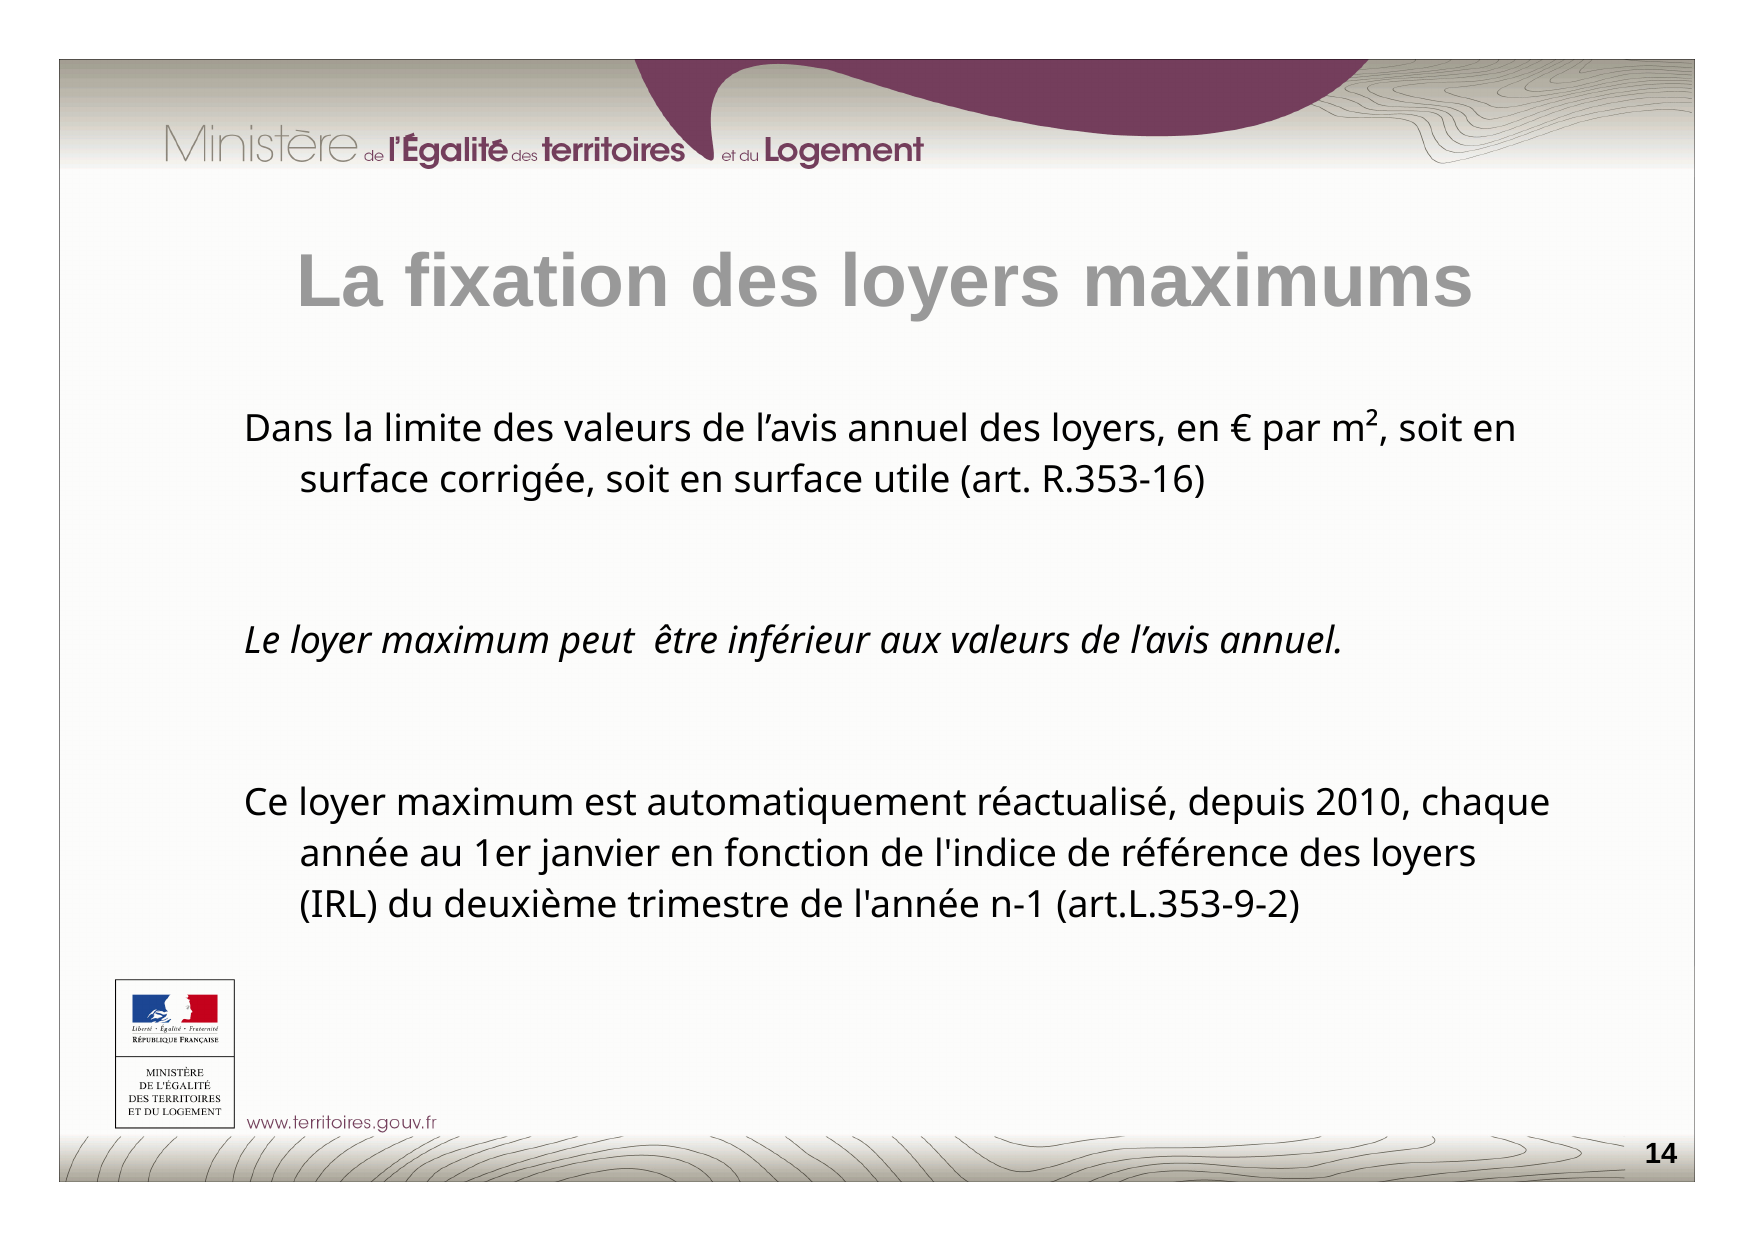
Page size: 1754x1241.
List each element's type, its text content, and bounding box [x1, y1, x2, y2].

title La fixation des loyers maximums [149, 186, 1622, 374]
picture [59, 59, 1695, 1182]
list Dans la limite des valeurs de l’avis annuel des loyers, en € par m², soit en surface corrigée, soit en surface utile (art. R.353-16) Le loyer maximum peut être inférieur aux valeurs de l’avis annuel. Ce loyer maximum est automatiquement réactualisé, depuis 2010, chaque année au 1er janvier en fonction de l'indice de référence des loyers (IRL) du deuxième trimestre de l'année n-1 (art.L.353-9-2) [243, 401, 1559, 1053]
